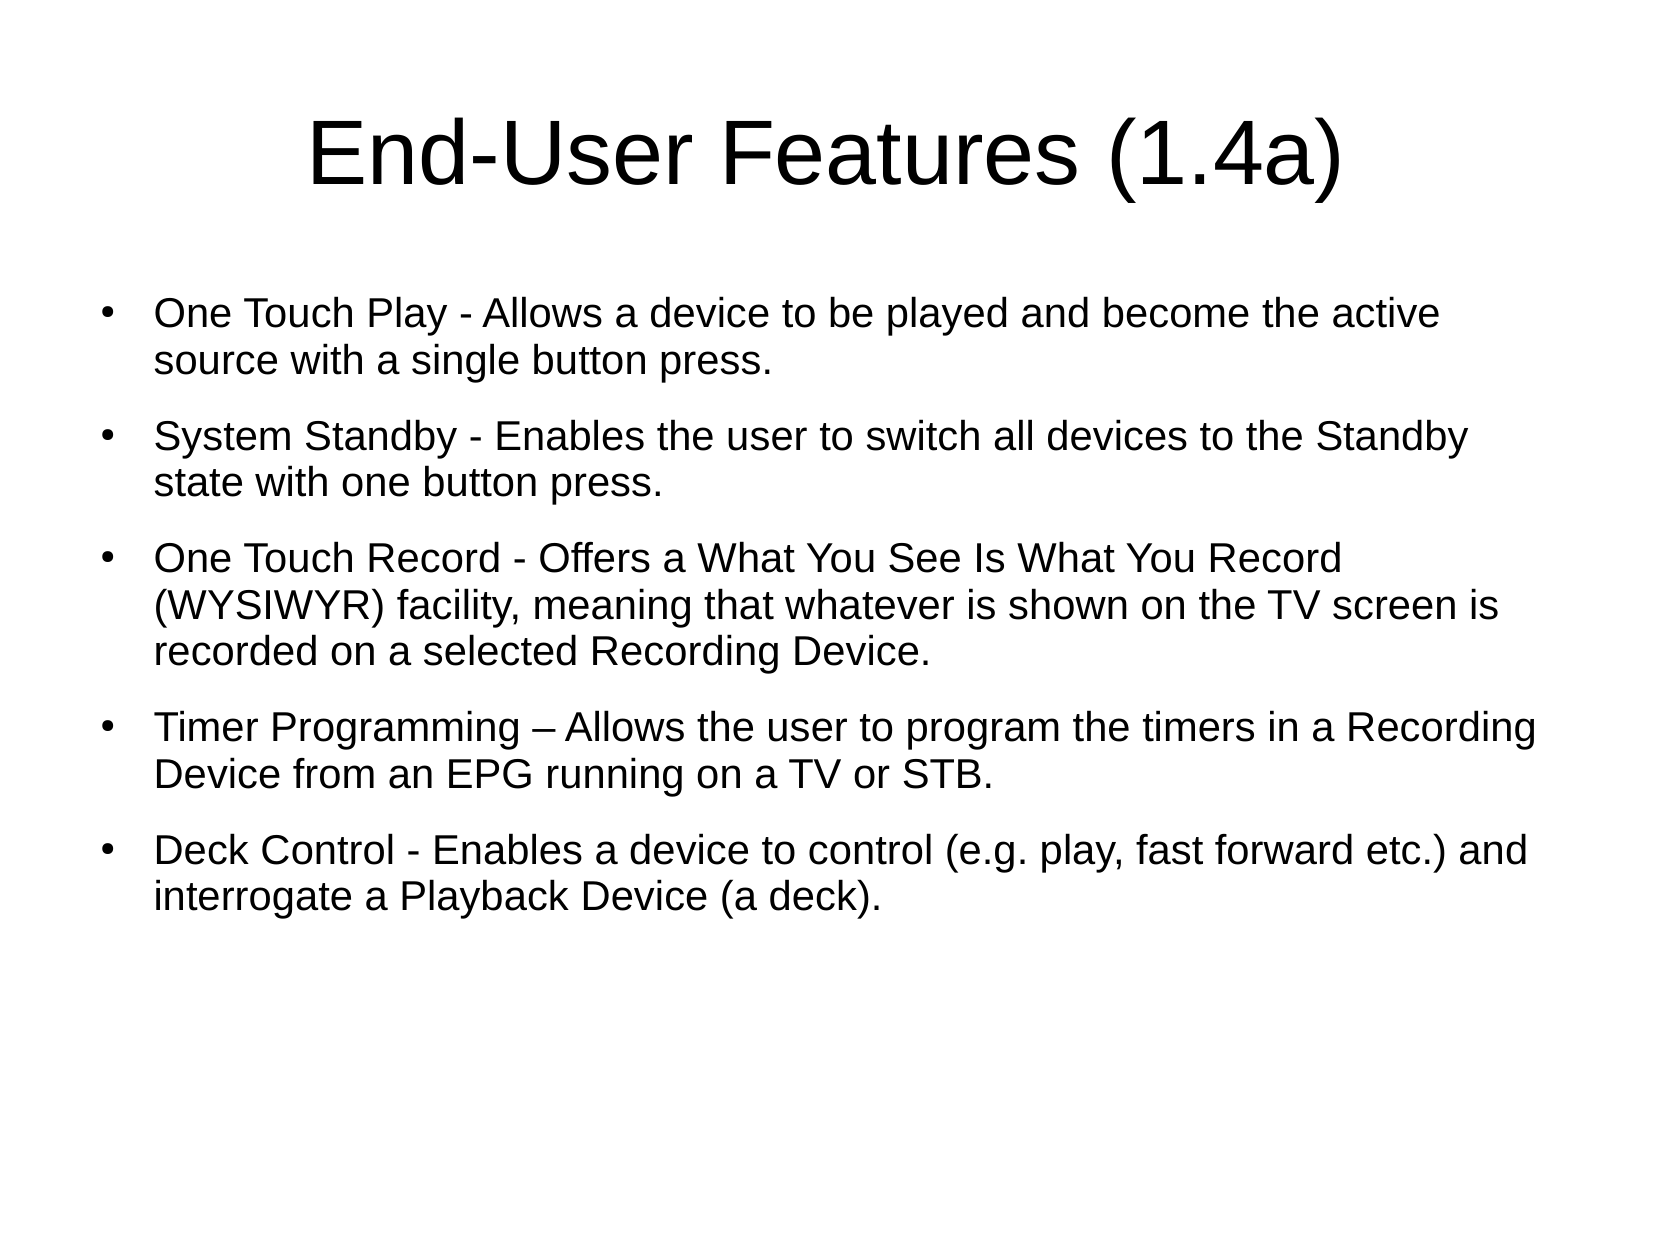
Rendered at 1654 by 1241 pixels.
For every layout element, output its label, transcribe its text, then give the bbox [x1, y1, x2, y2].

list One Touch Play - Allows a device to be played and become the active source with a single button press. System Standby - Enables the user to switch all devices to the Standby state with one button press. One Touch Record - Offers a What You See Is What You Record (WYSIWYR) facility, meaning that whatever is shown on the TV screen is recorded on a selected Recording Device. Timer Programming – Allows the user to program the timers in a Recording Device from an EPG running on a TV or STB. Deck Control - Enables a device to control (e.g. play, fast forward etc.) and interrogate a Playback Device (a deck). [82, 290, 1571, 1109]
title End-User Features (1.4a) [82, 49, 1571, 257]
